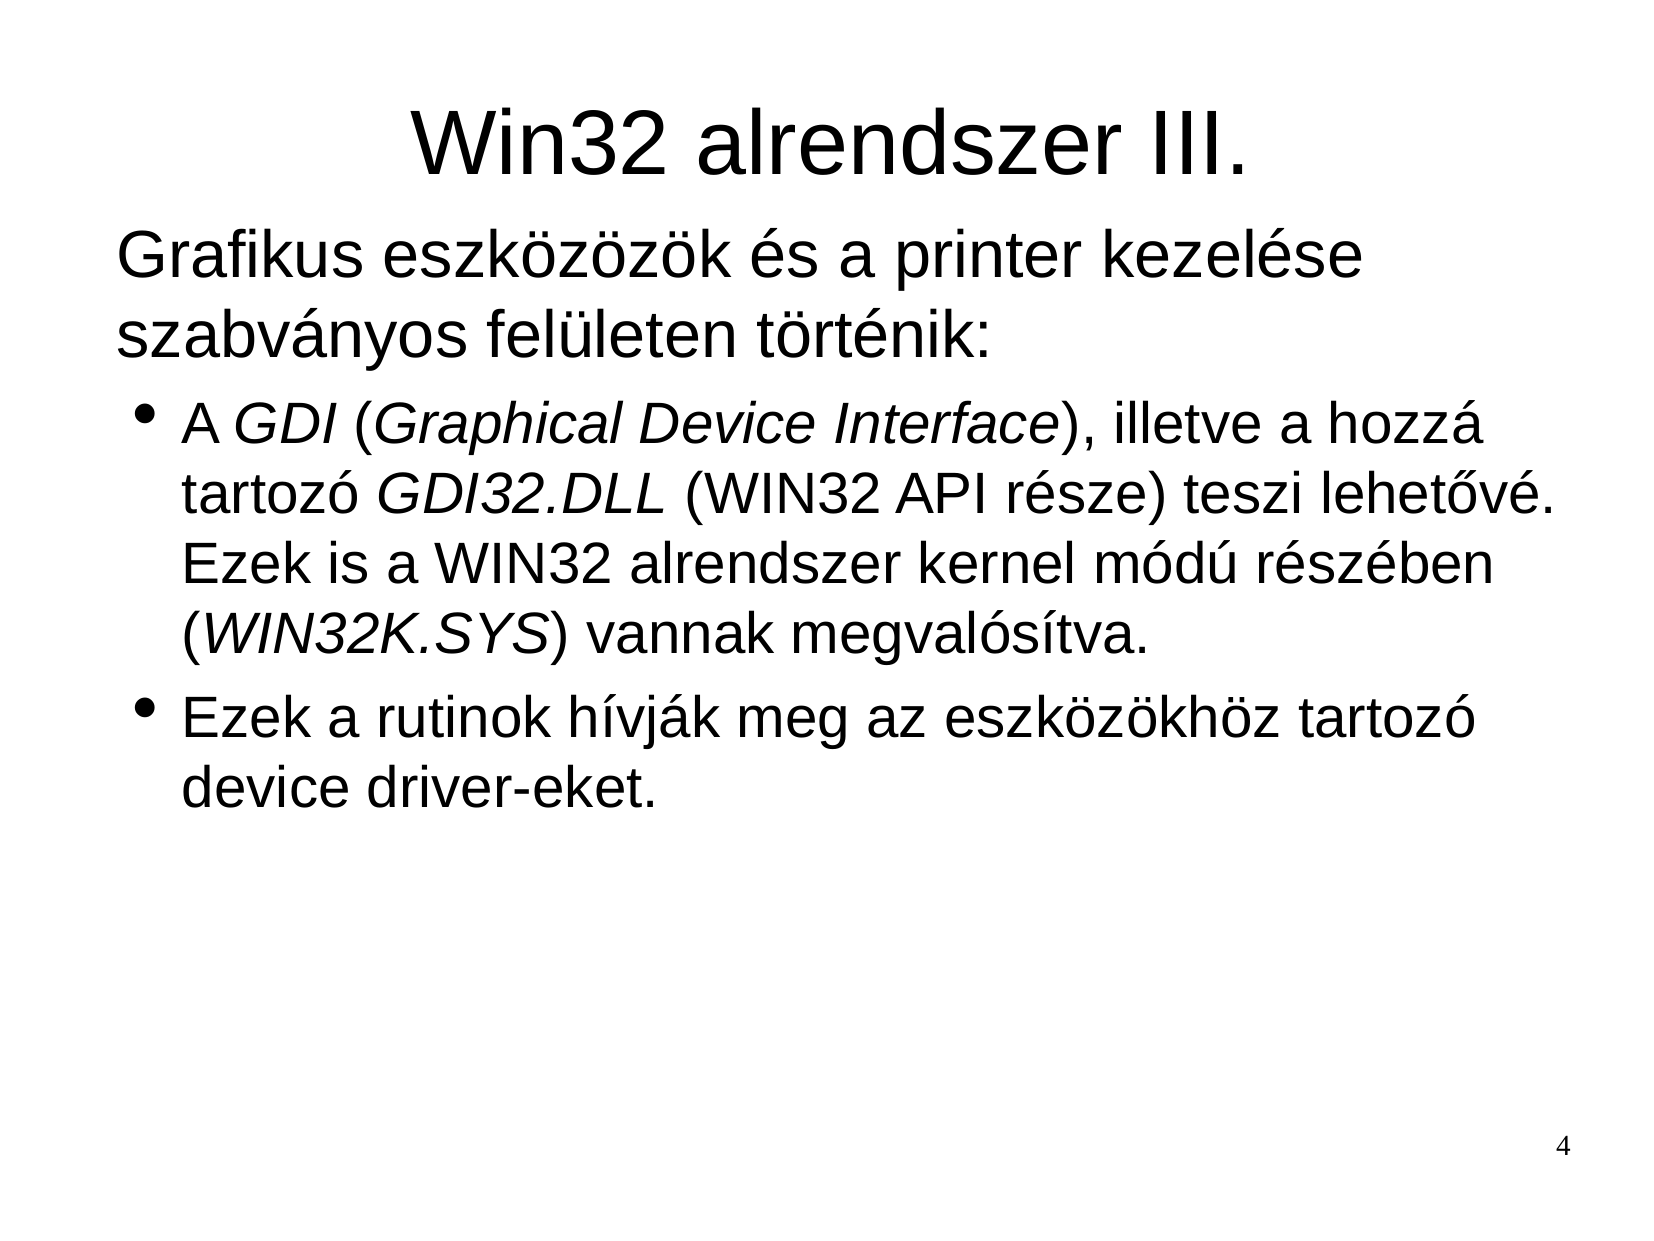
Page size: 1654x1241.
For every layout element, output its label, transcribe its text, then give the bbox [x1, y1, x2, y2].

list Grafikus eszközözök és a printer kezelése szabványos felületen történik: A GDI (Graphical Device Interface), illetve a hozzá tartozó GDI32.DLL (WIN32 API része) teszi lehetővé. Ezek is a WIN32 alrendszer kernel módú részében (WIN32K.SYS) vannak megvalósítva. Ezek a rutinok hívják meg az eszközökhöz tartozó device driver-eket. [45, 203, 1634, 1180]
title Win32 alrendszer III. [110, 34, 1517, 203]
